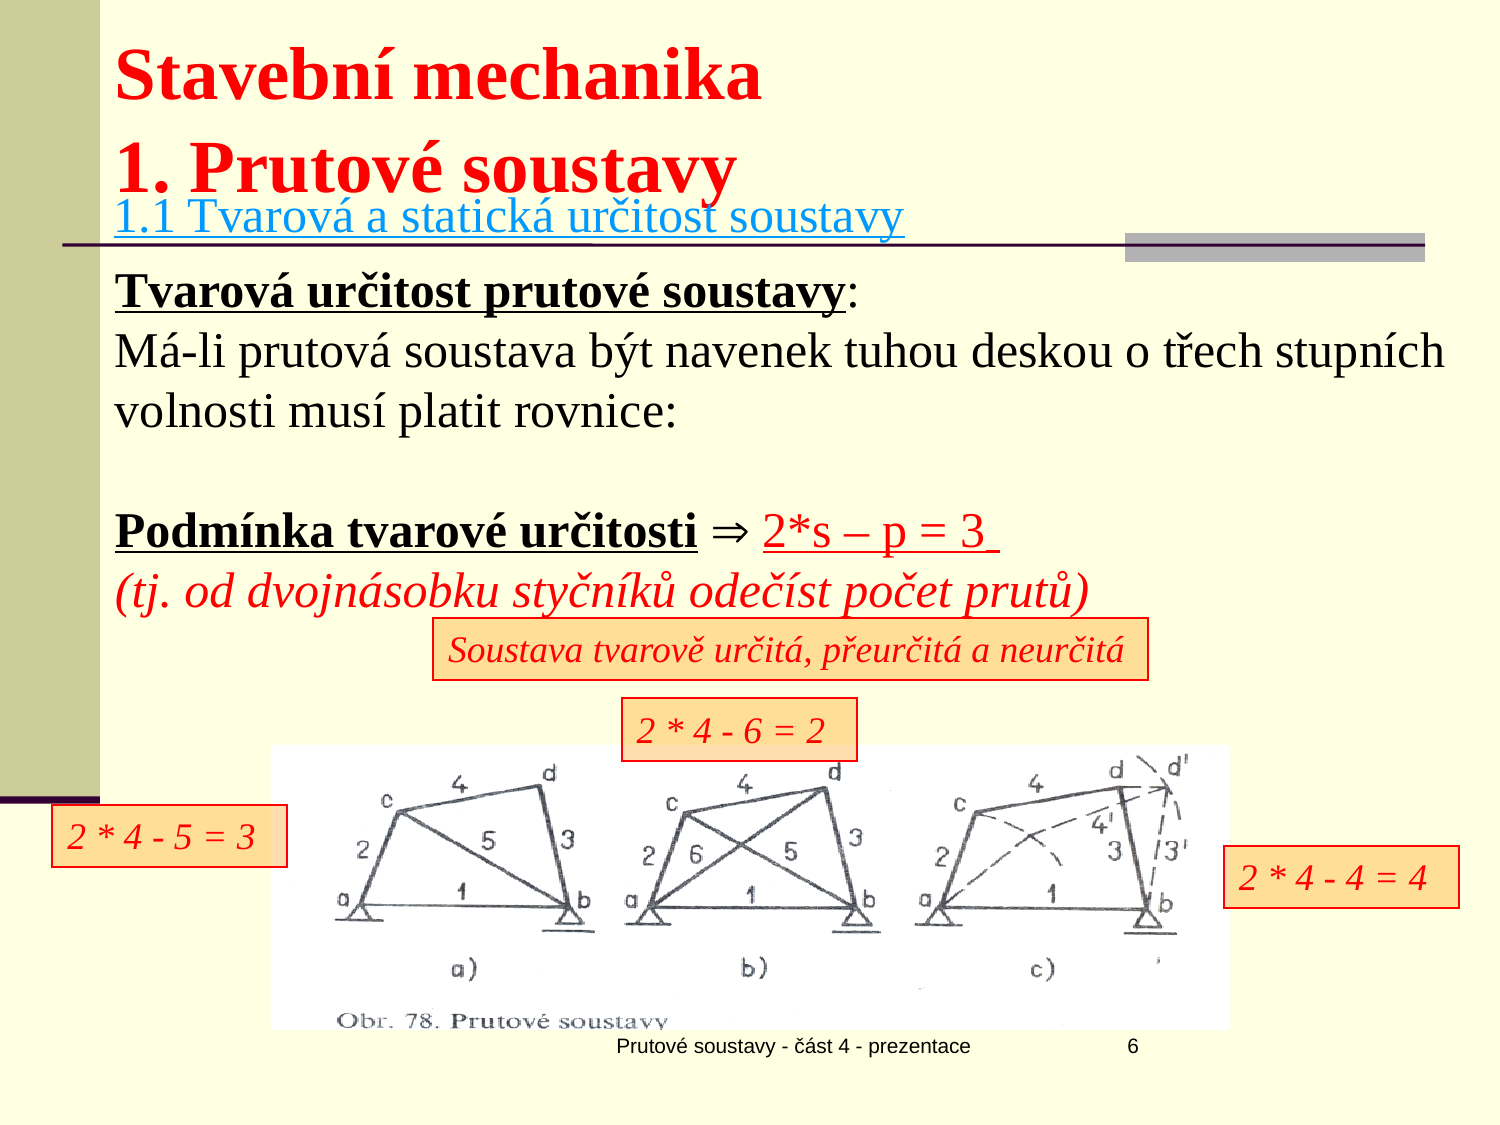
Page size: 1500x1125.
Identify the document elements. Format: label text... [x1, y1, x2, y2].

text_box [1112, 1025, 1426, 1101]
text_box 2 * 4 - 6 = 2 [621, 698, 857, 761]
text_box Stavební mechanika [99, 16, 793, 122]
text_box 2 * 4 - 4 = 4 [1223, 845, 1459, 908]
text_box 2 * 4 - 5 = 3 [52, 804, 288, 867]
picture [270, 745, 1229, 1030]
text_box Soustava tvarově určitá, přeurčitá a neurčitá [433, 617, 1149, 680]
text_box 1.1 Tvarová a statická určitost soustavy [98, 175, 1149, 251]
text_box 1. Prutové soustavy [100, 69, 1375, 249]
text_box Tvarová určitost prutové soustavy: Má-li prutová soustava být navenek tuhou deskou o třech stupních volnosti musí platit rovnice: Podmínka tvarové určitosti  2*s – p = 3 (tj. od dvojnásobku styčníků odečíst počet prutů) [99, 249, 1500, 625]
text_box Prutové soustavy - část 4 - prezentace [549, 1030, 1038, 1101]
